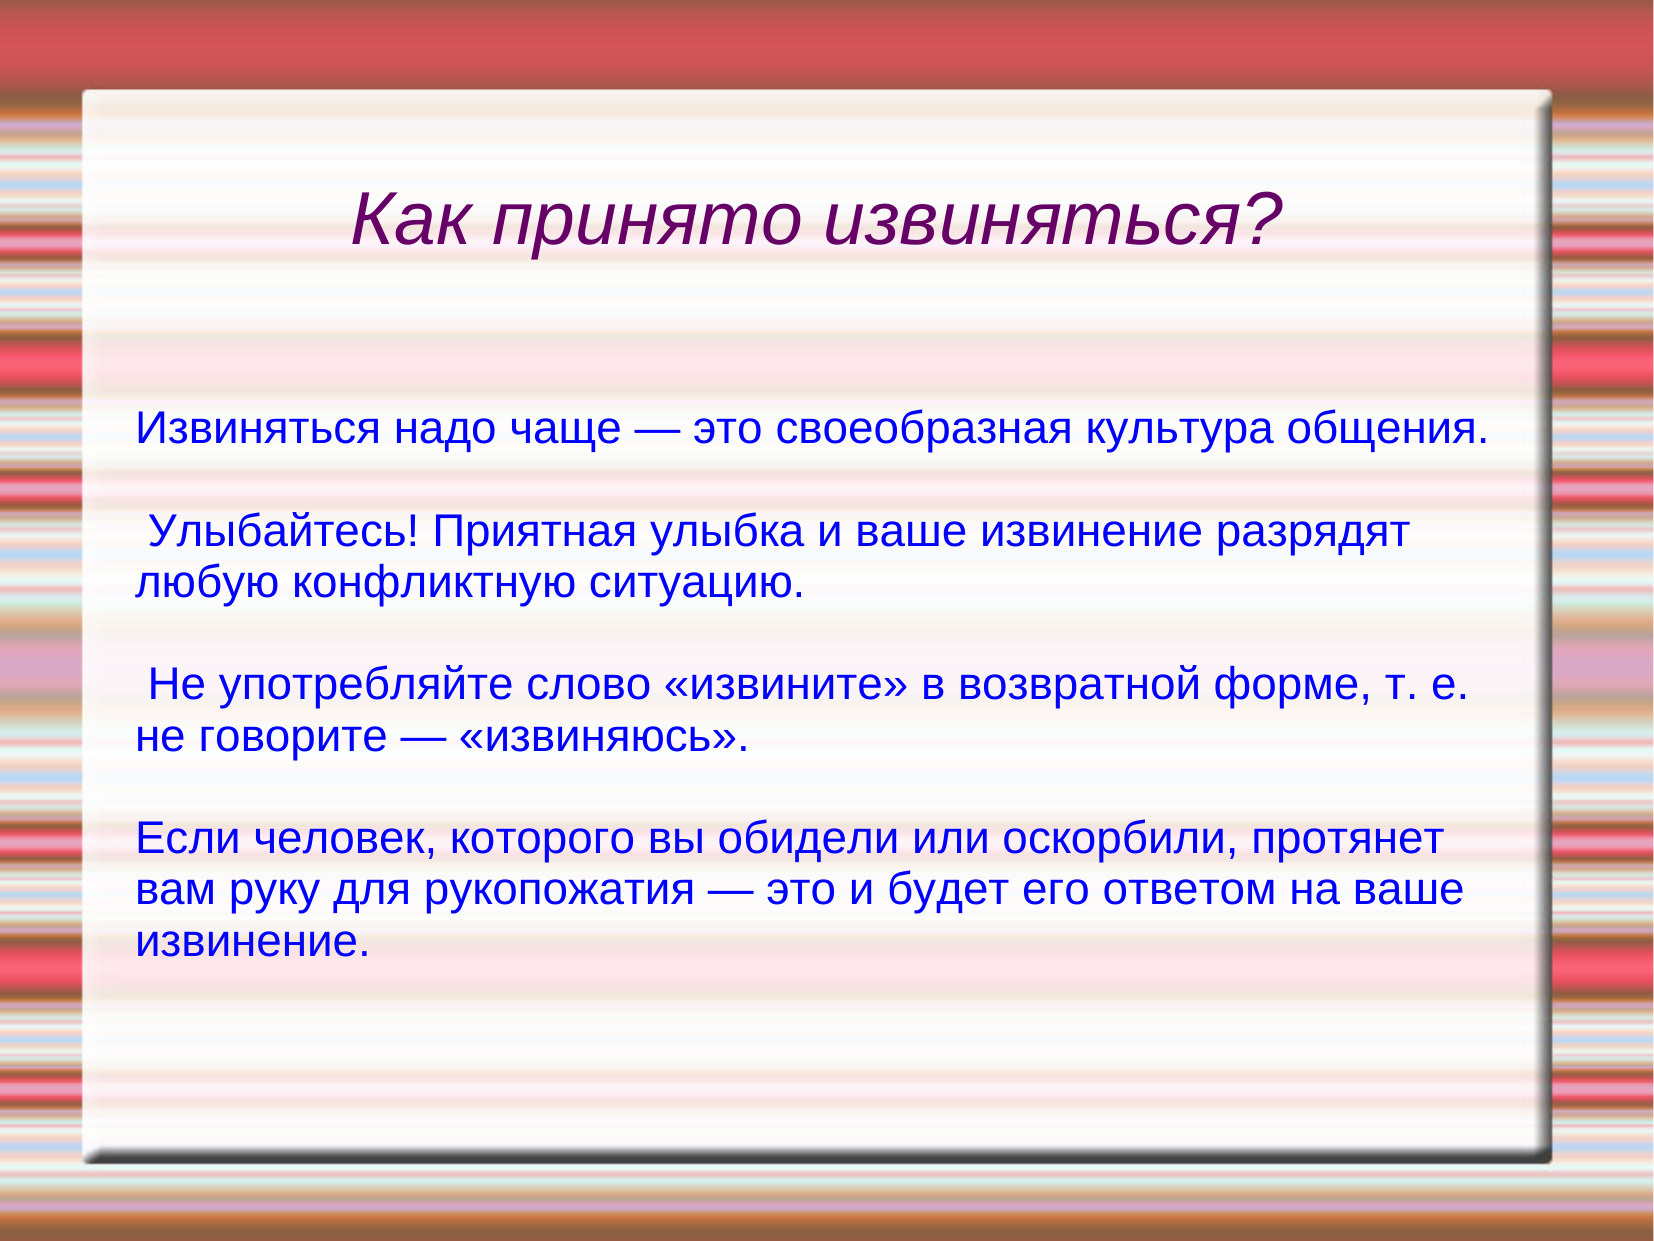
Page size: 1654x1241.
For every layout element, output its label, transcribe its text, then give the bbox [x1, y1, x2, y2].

title Как принято извиняться? [121, 114, 1534, 322]
list Извиняться надо чаще — это своеобразная культура общения. Улыбайтесь! Приятная улыбка и ваше извинение разрядят любую конфликтную ситуацию. Не употребляйте слово «извините» в возвратной форме, т. е. не говорите — «извиняюсь». Если человек, которого вы обидели или оскорбили, протянет вам руку для рукопожатия — это и будет его ответом на ваше извинение. [134, 350, 1516, 1132]
picture [0, 0, 1654, 1241]
